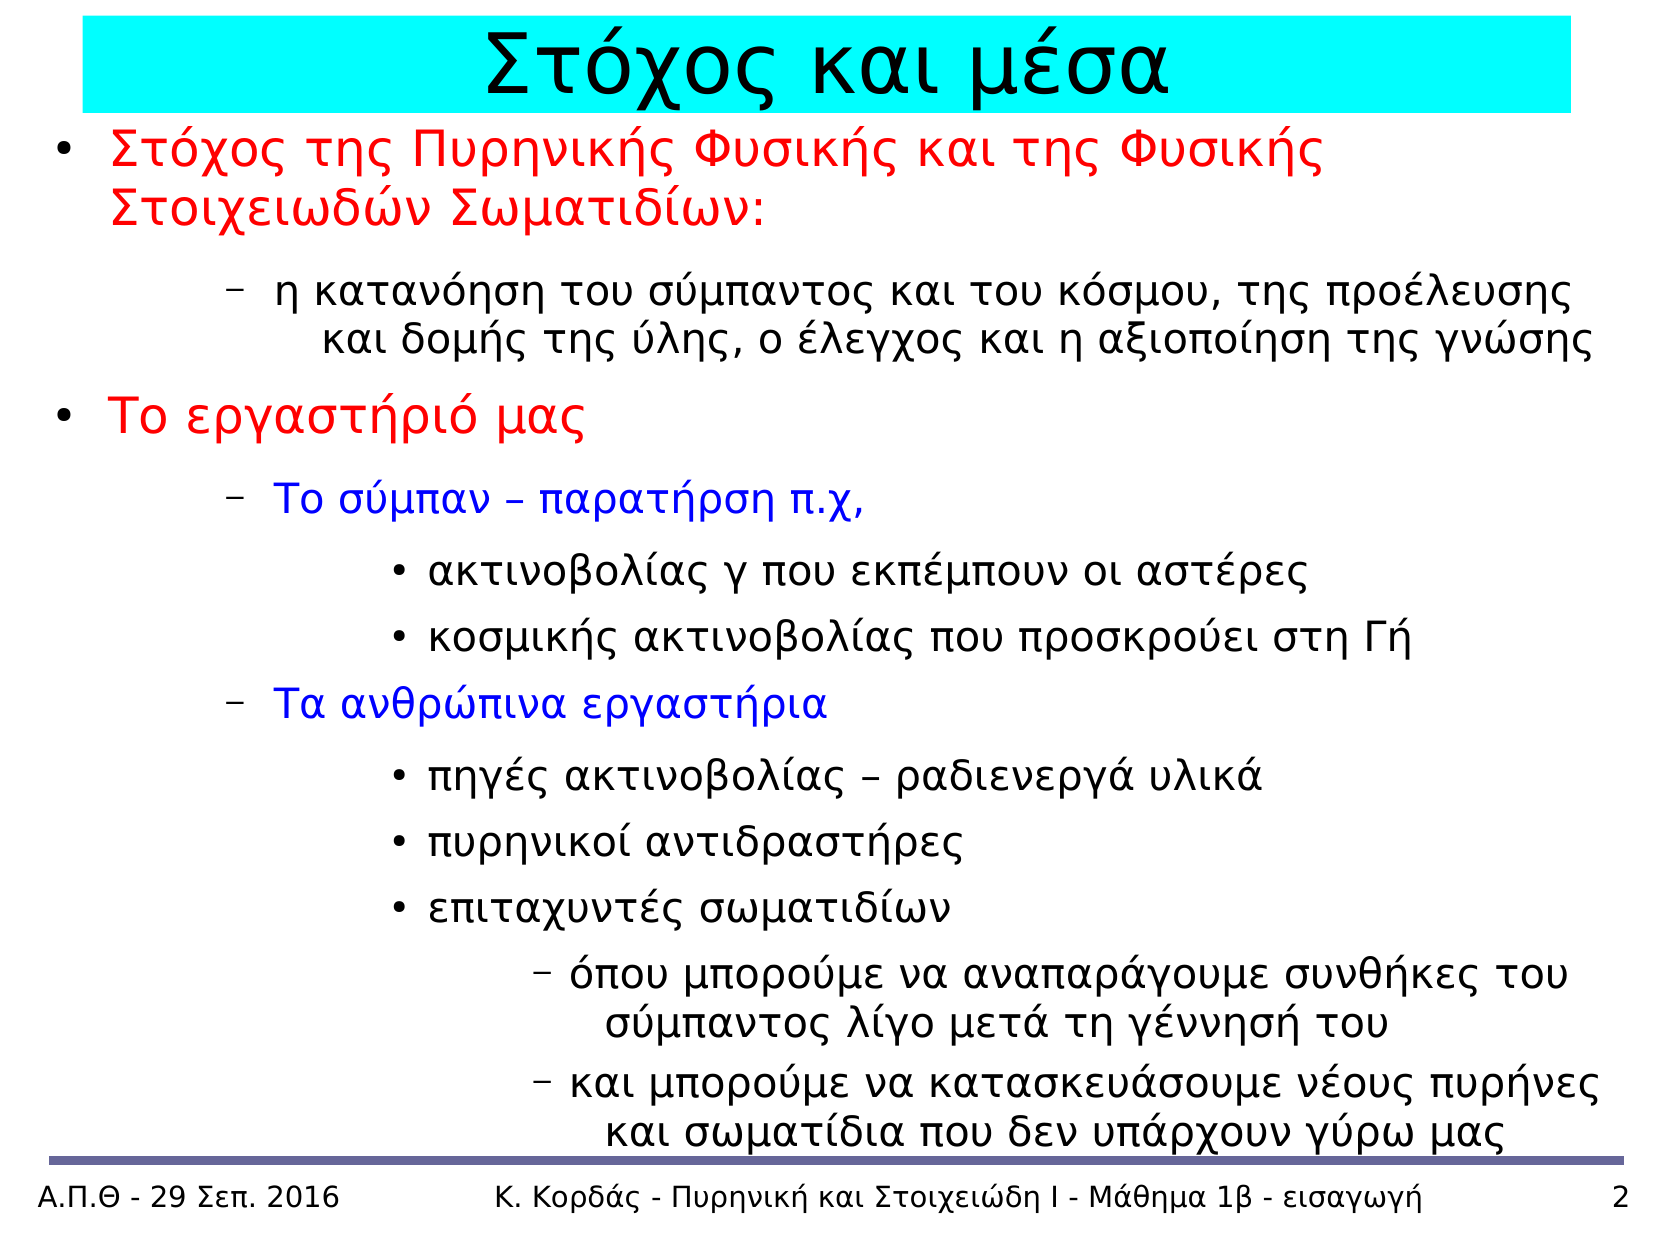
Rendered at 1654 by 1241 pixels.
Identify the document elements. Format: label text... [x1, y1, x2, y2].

list Στόχος της Πυρηνικής Φυσικής και της Φυσικής Στοιχειωδών Σωματιδίων: η κατανόηση του σύμπαντος και του κόσμου, της προέλευσης και δομής της ύλης, ο έλεγχος και η αξιοποίηση της γνώσης Το εργαστήριό μας Το σύμπαν – παρατήρση π.χ, ακτινοβολίας γ που εκπέμπουν οι αστέρες κοσμικής ακτινοβολίας που προσκρούει στη Γή Τα ανθρώπινα εργαστήρια πηγές ακτινοβολίας – ραδιενεργά υλικά πυρηνικοί αντιδραστήρες επιταχυντές σωματιδίων όπου μπορούμε να αναπαράγουμε συνθήκες του σύμπαντος λίγο μετά τη γέννησή του και μπορούμε να κατασκευάσουμε νέους πυρήνες και σωματίδια που δεν υπάρχουν γύρω μας [37, 120, 1642, 1164]
title Στόχος και μέσα [82, 15, 1571, 113]
